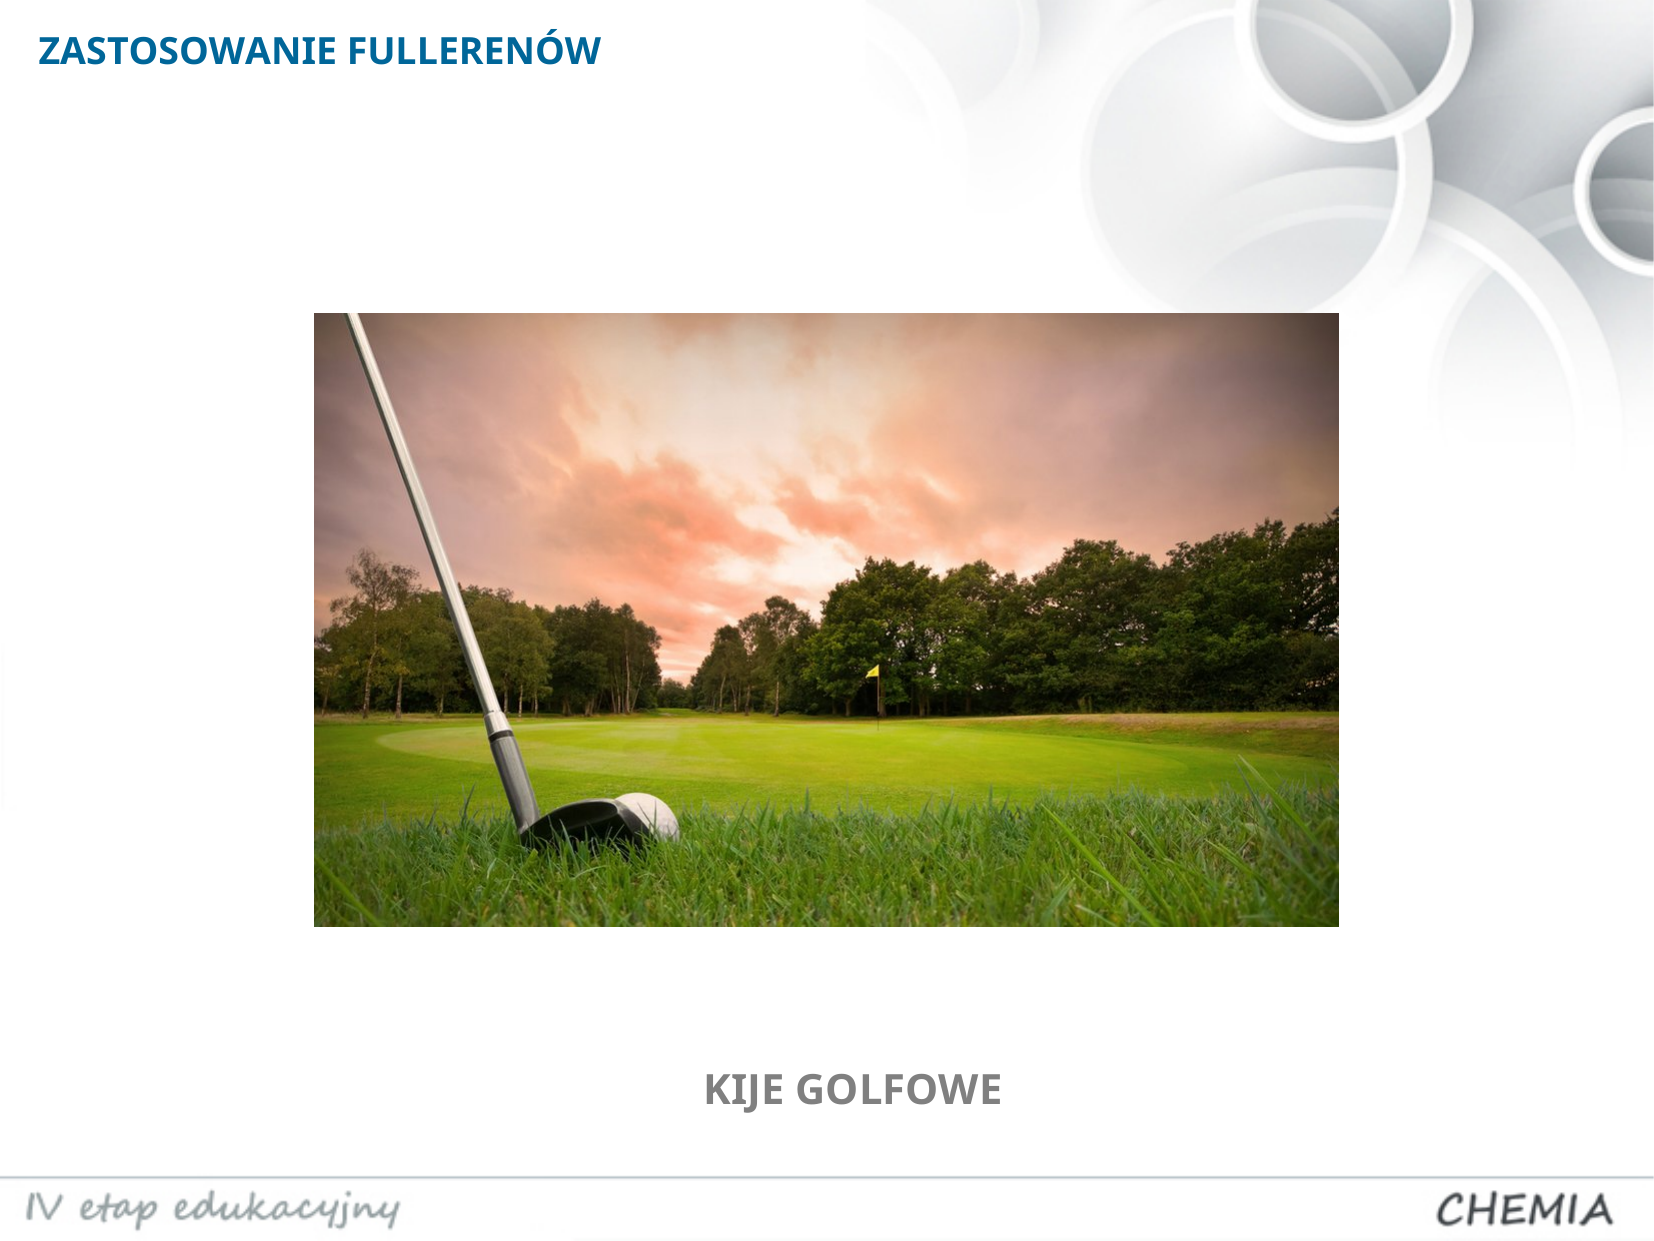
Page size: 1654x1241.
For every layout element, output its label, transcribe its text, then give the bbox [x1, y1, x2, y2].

text_box KIJE GOLFOWE [247, 1009, 1459, 1118]
picture [0, 0, 1654, 1241]
text_box ZASTOSOWANIE FULLERENÓW [23, 23, 1276, 81]
